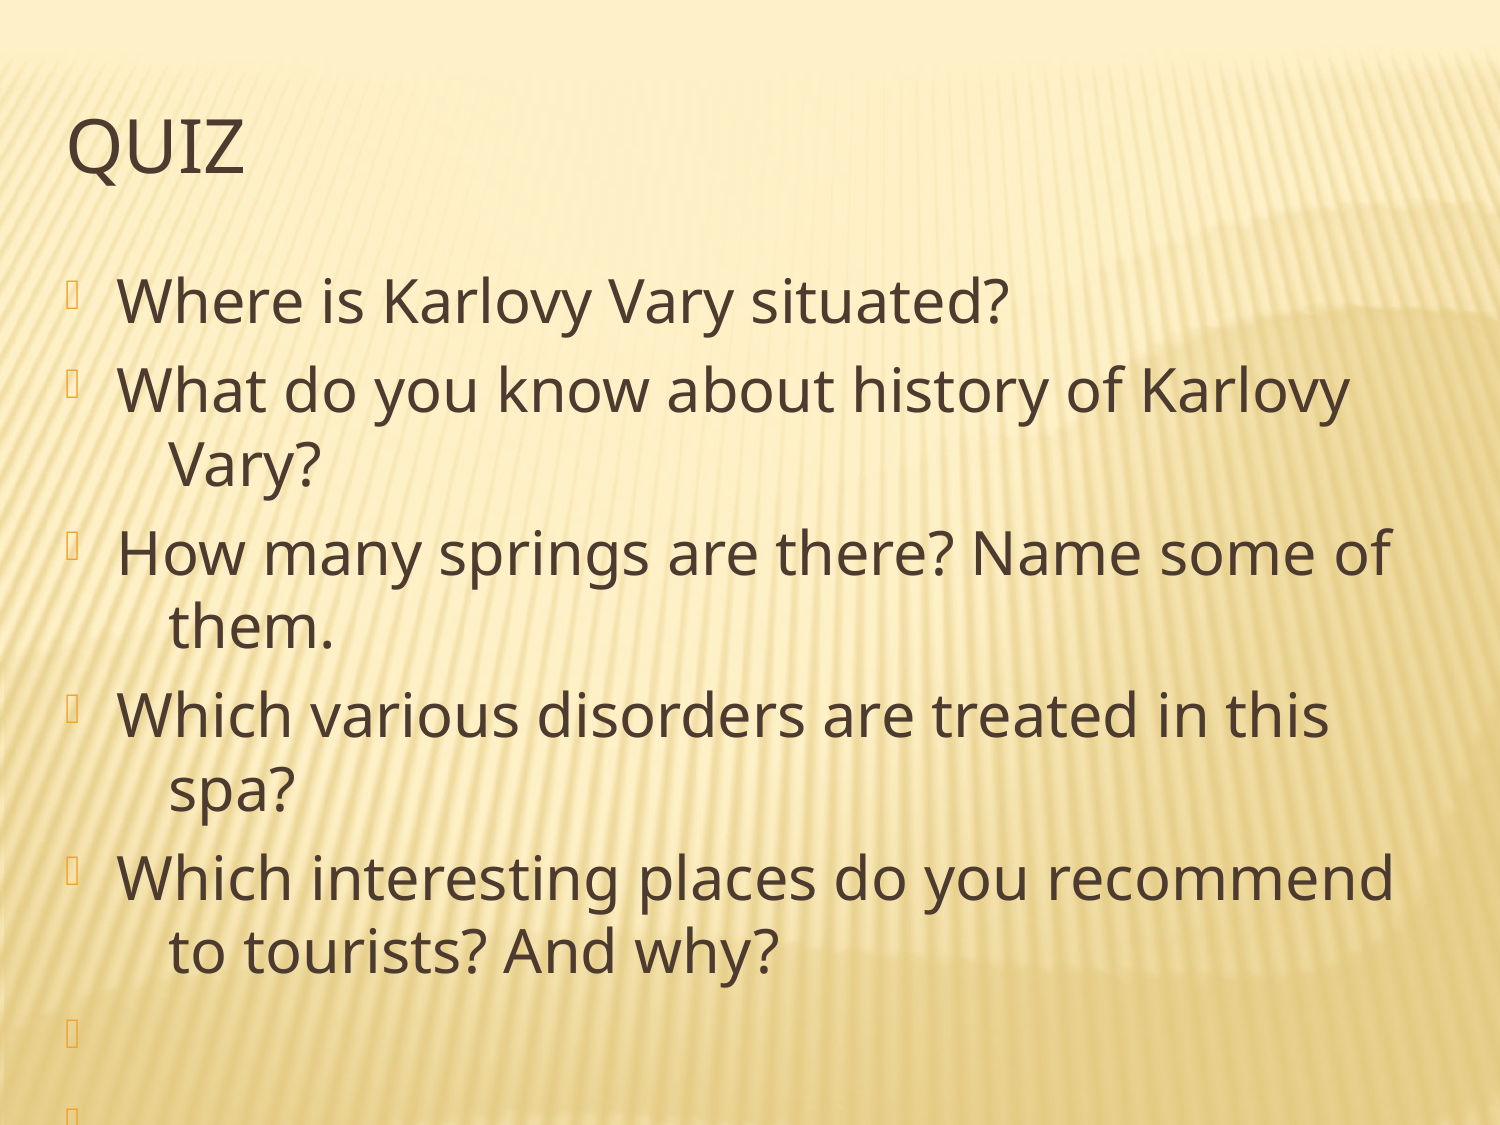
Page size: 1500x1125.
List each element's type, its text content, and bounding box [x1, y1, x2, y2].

title QUIZ [50, 75, 1476, 213]
list Where is Karlovy Vary situated? What do you know about history of Karlovy Vary? How many springs are there? Name some of them. Which various disorders are treated in this spa? Which interesting places do you recommend to tourists? And why? [50, 254, 1476, 998]
